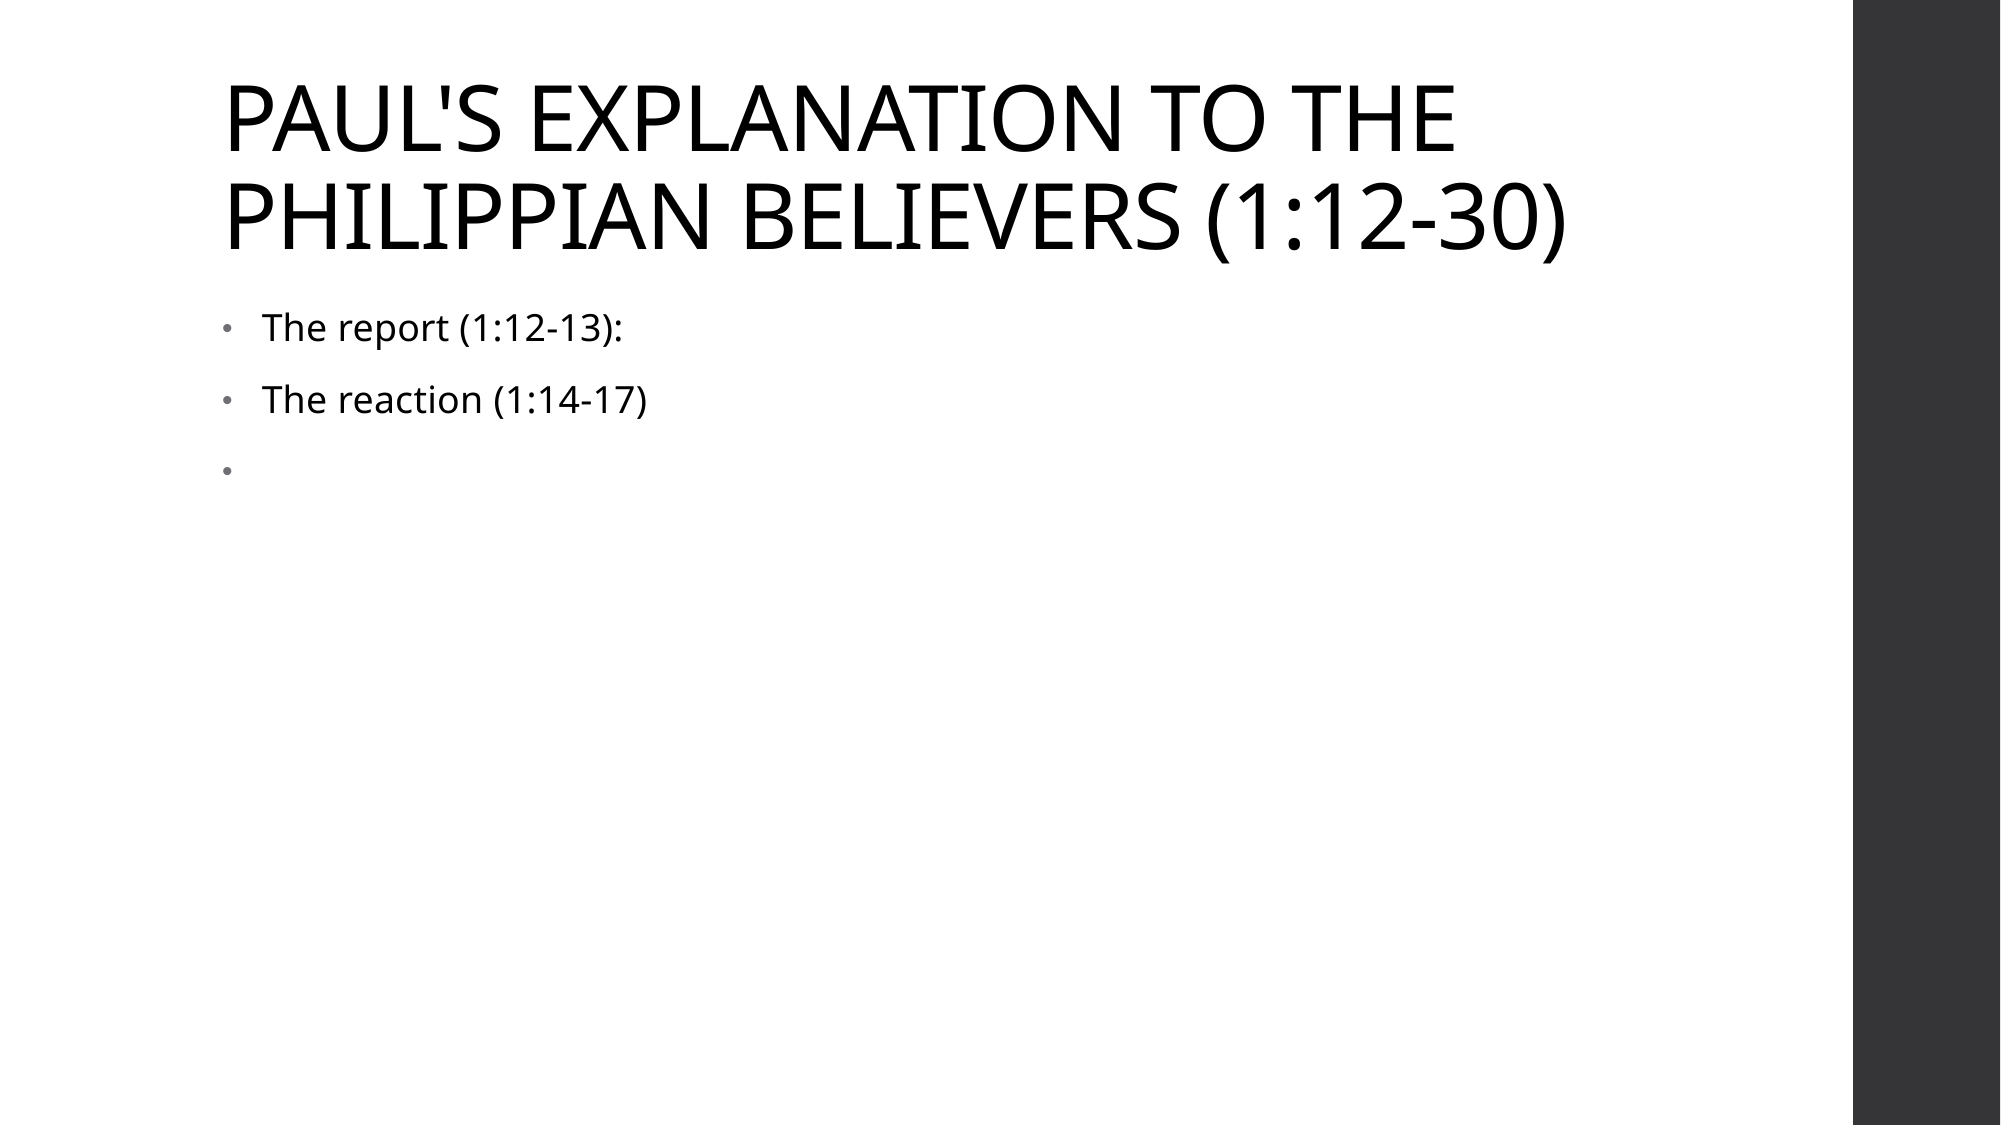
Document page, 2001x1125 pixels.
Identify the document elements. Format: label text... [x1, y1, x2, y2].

title PAUL'S EXPLANATION TO THE PHILIPPIAN BELIEVERS (1:12-30) [206, 60, 1797, 278]
list The report (1:12-13): The reaction (1:14-17) [206, 299, 1617, 1014]
